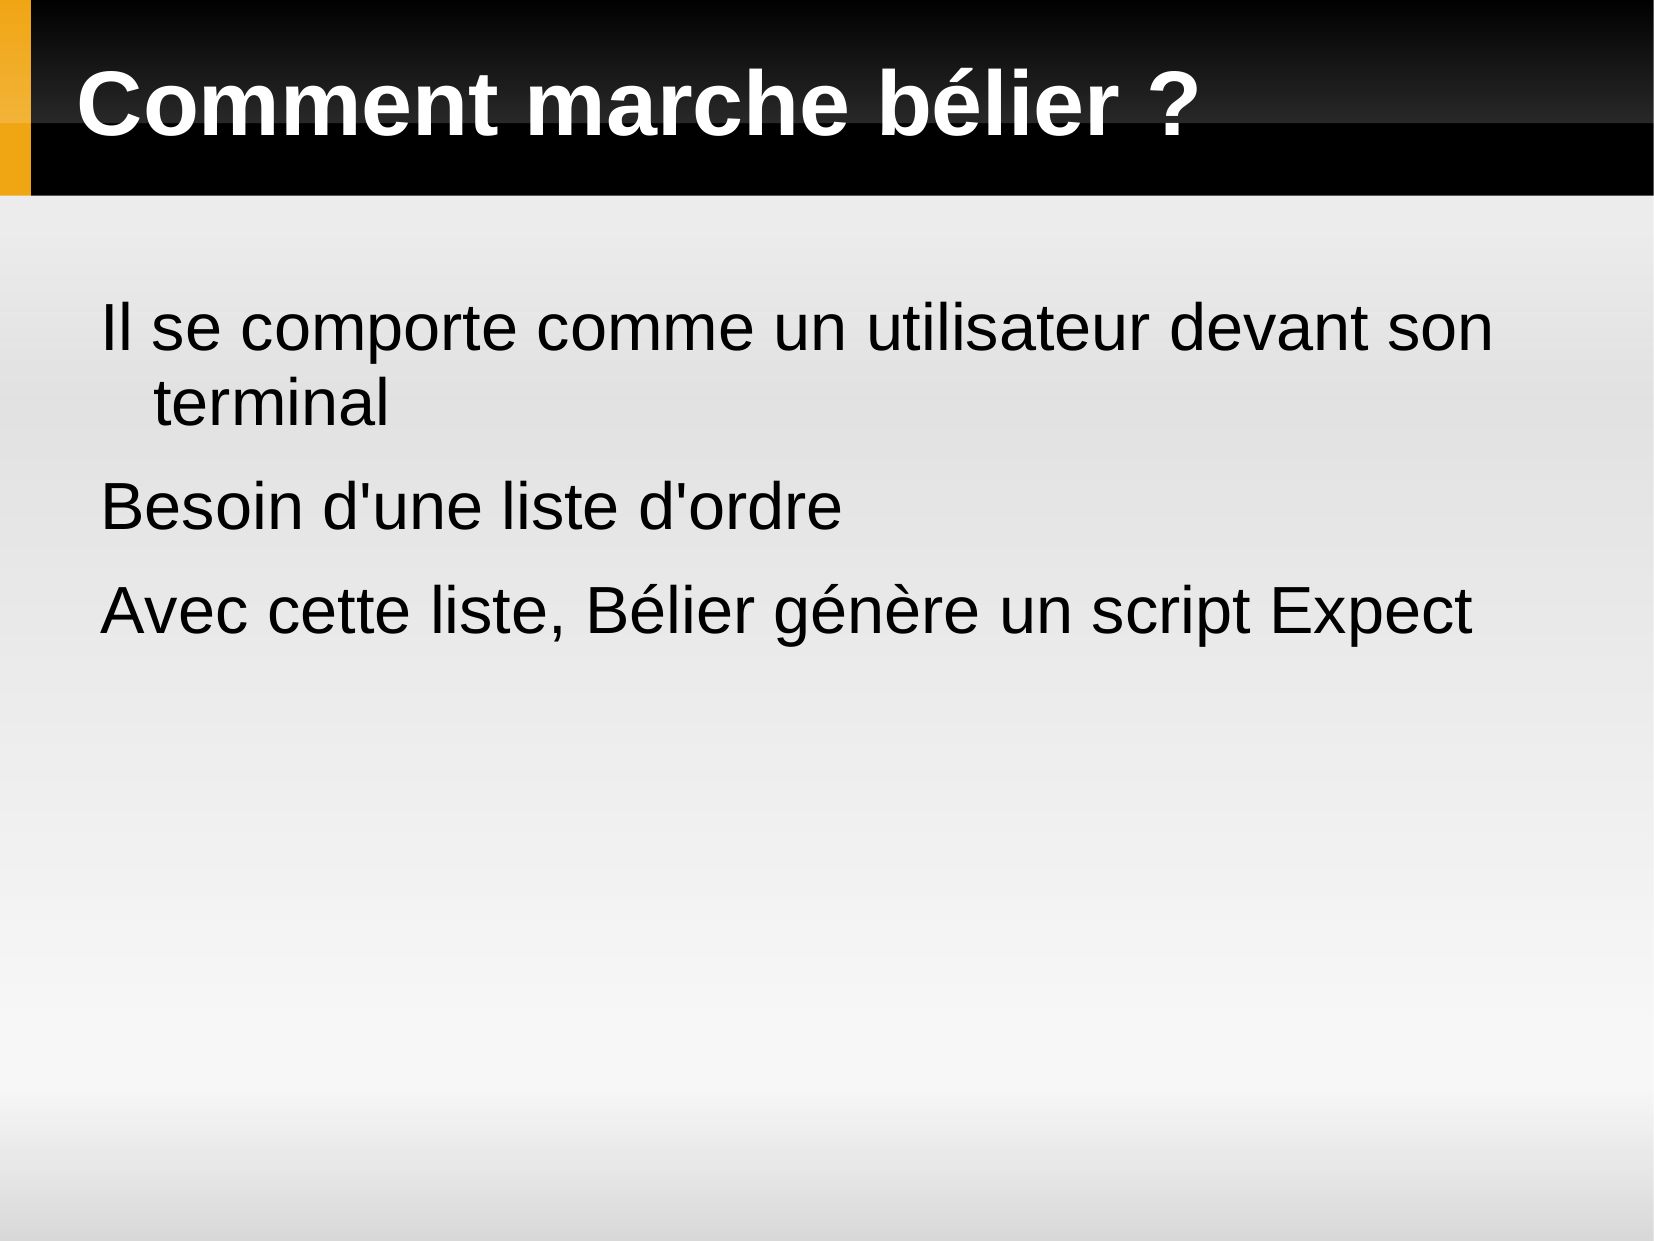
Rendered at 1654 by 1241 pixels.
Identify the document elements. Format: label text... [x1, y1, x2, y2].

list Il se comporte comme un utilisateur devant son terminal Besoin d'une liste d'ordre Avec cette liste, Bélier génère un script Expect [82, 290, 1571, 1094]
picture [0, 0, 1654, 1241]
title Comment marche bélier ? [76, 7, 1565, 200]
